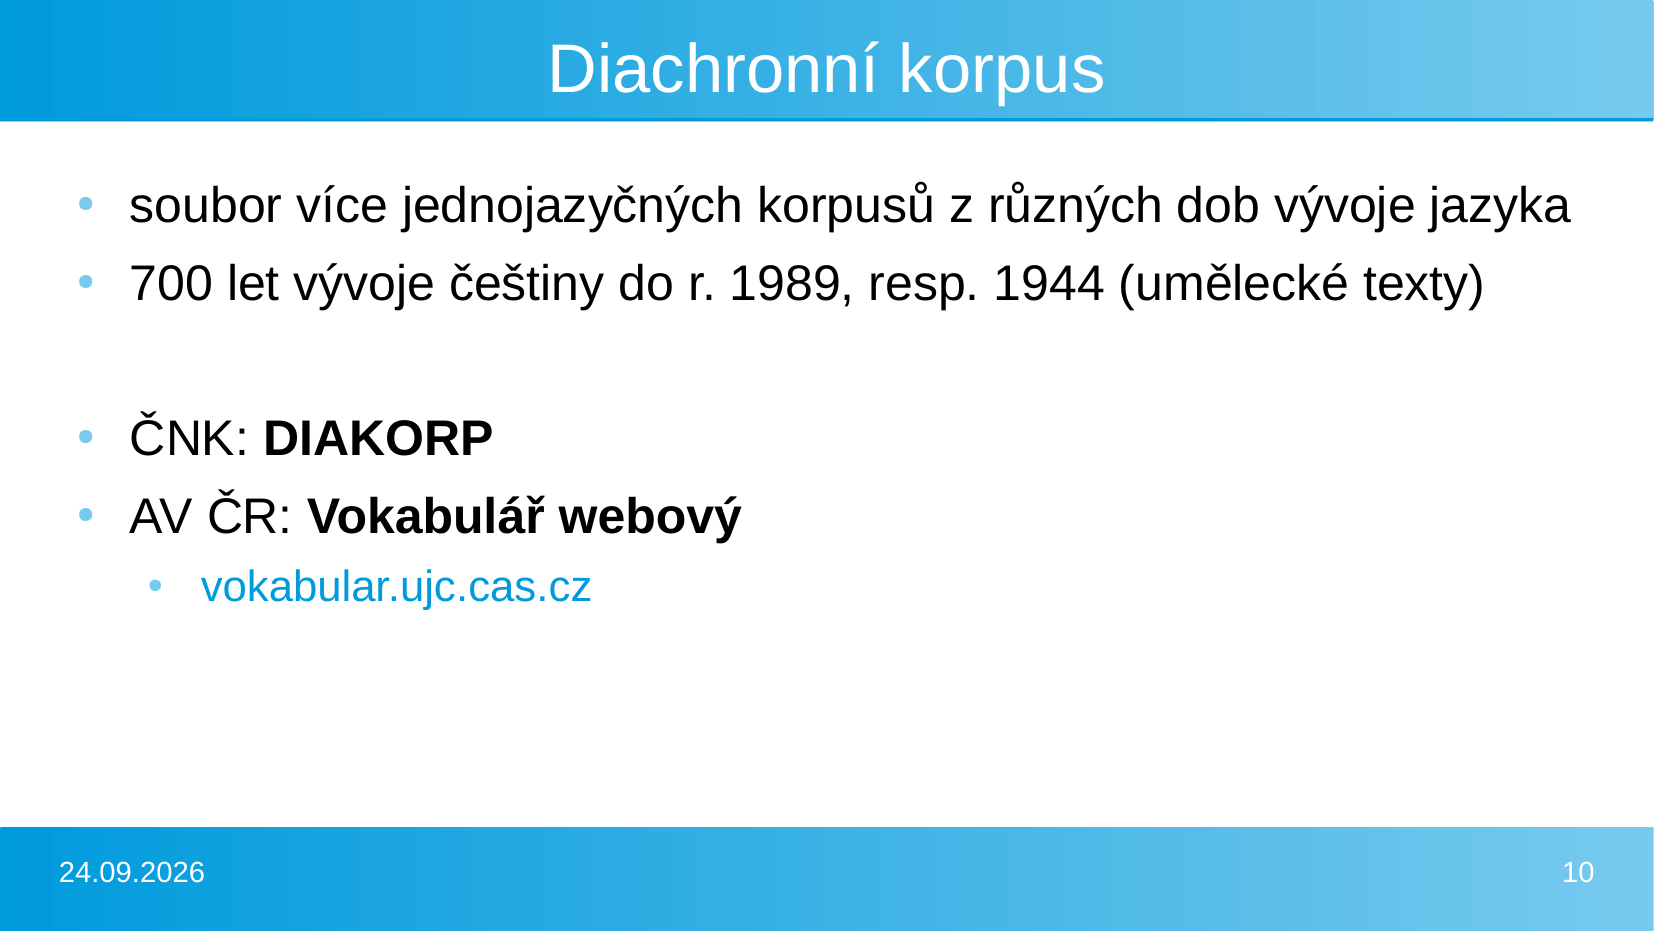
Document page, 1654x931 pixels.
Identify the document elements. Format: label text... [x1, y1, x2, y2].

list soubor více jednojazyčných korpusů z různých dob vývoje jazyka 700 let vývoje češtiny do r. 1989, resp. 1944 (umělecké texty) ČNK: DIAKORP AV ČR: Vokabulář webový vokabular.ujc.cas.cz [59, 177, 1595, 768]
title Diachronní korpus [59, 29, 1595, 108]
